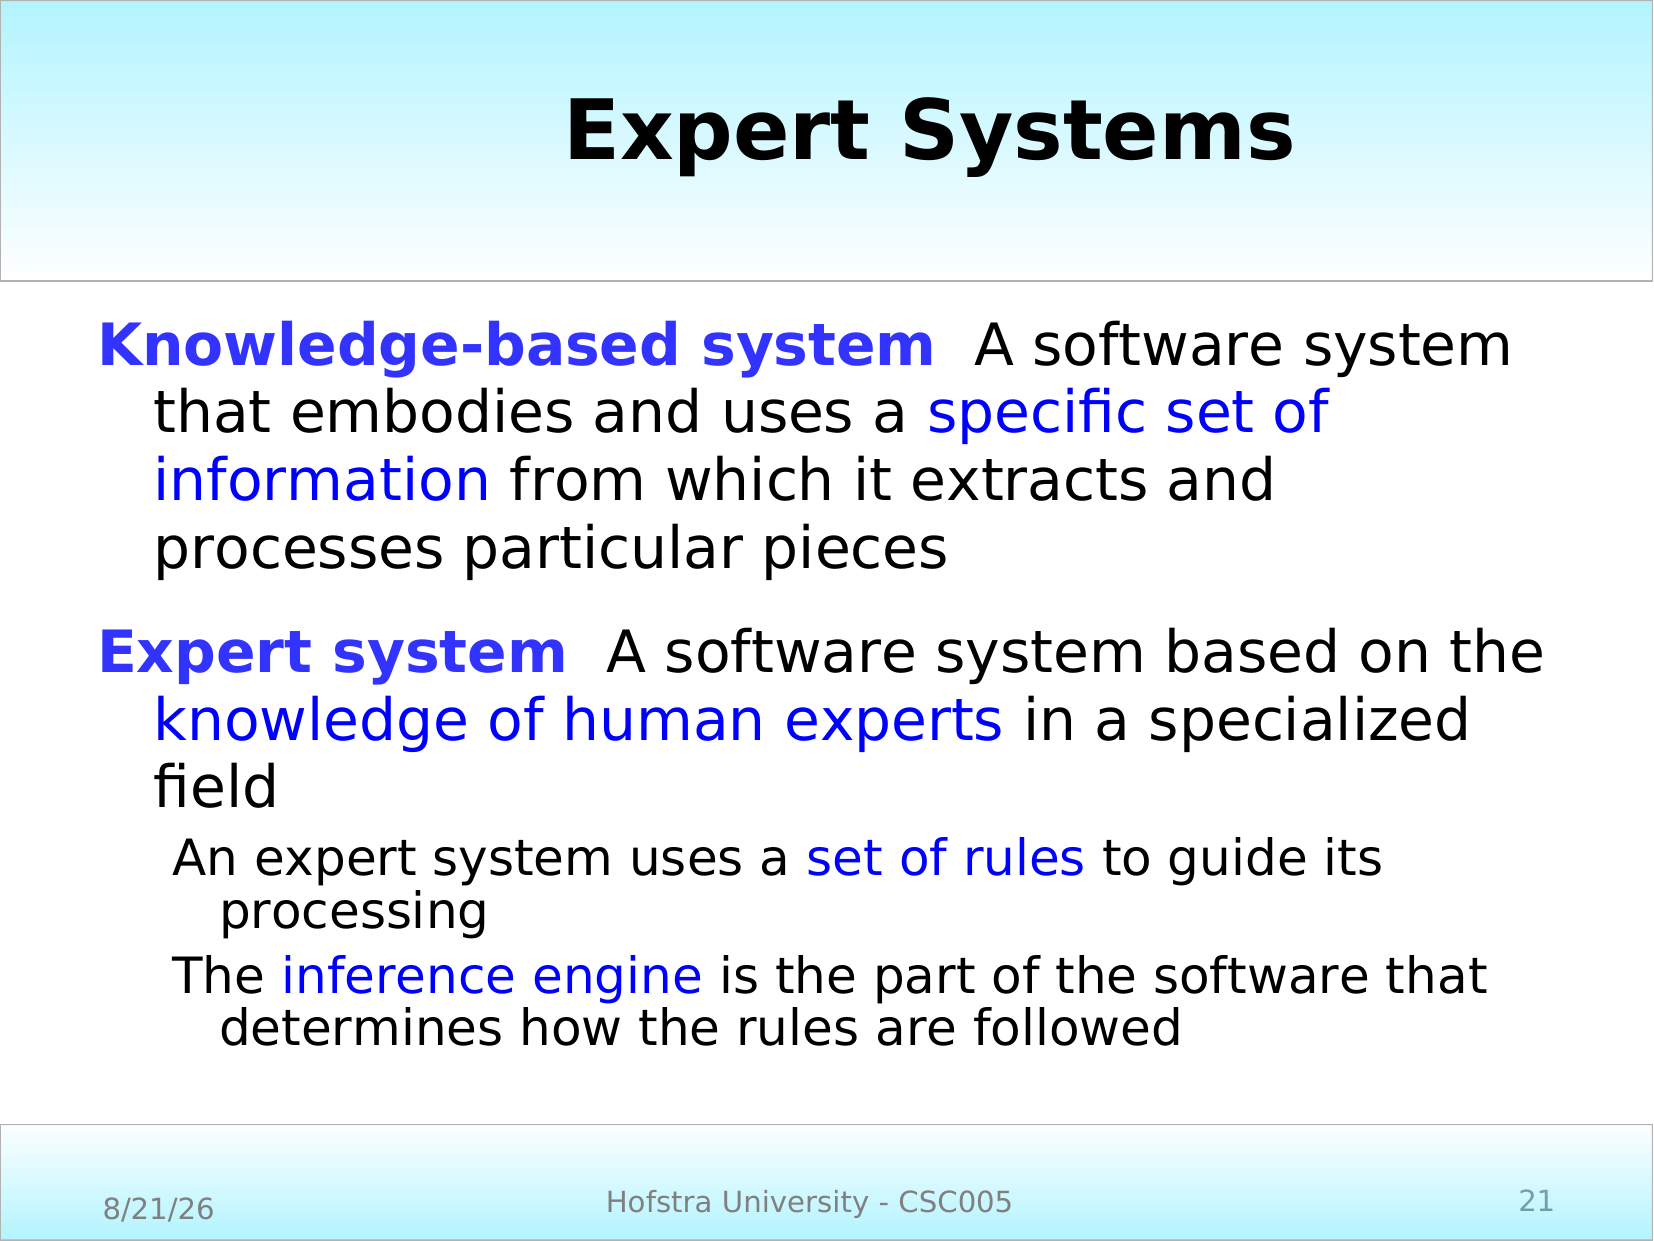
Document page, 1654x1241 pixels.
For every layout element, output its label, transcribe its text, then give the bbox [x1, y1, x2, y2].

list Knowledge-based system A software system that embodies and uses a specific set of information from which it extracts and processes particular pieces Expert system A software system based on the knowledge of human experts in a specialized field An expert system uses a set of rules to guide its processing The inference engine is the part of the software that determines how the rules are followed [82, 303, 1571, 1167]
title Expert Systems [247, 27, 1612, 235]
